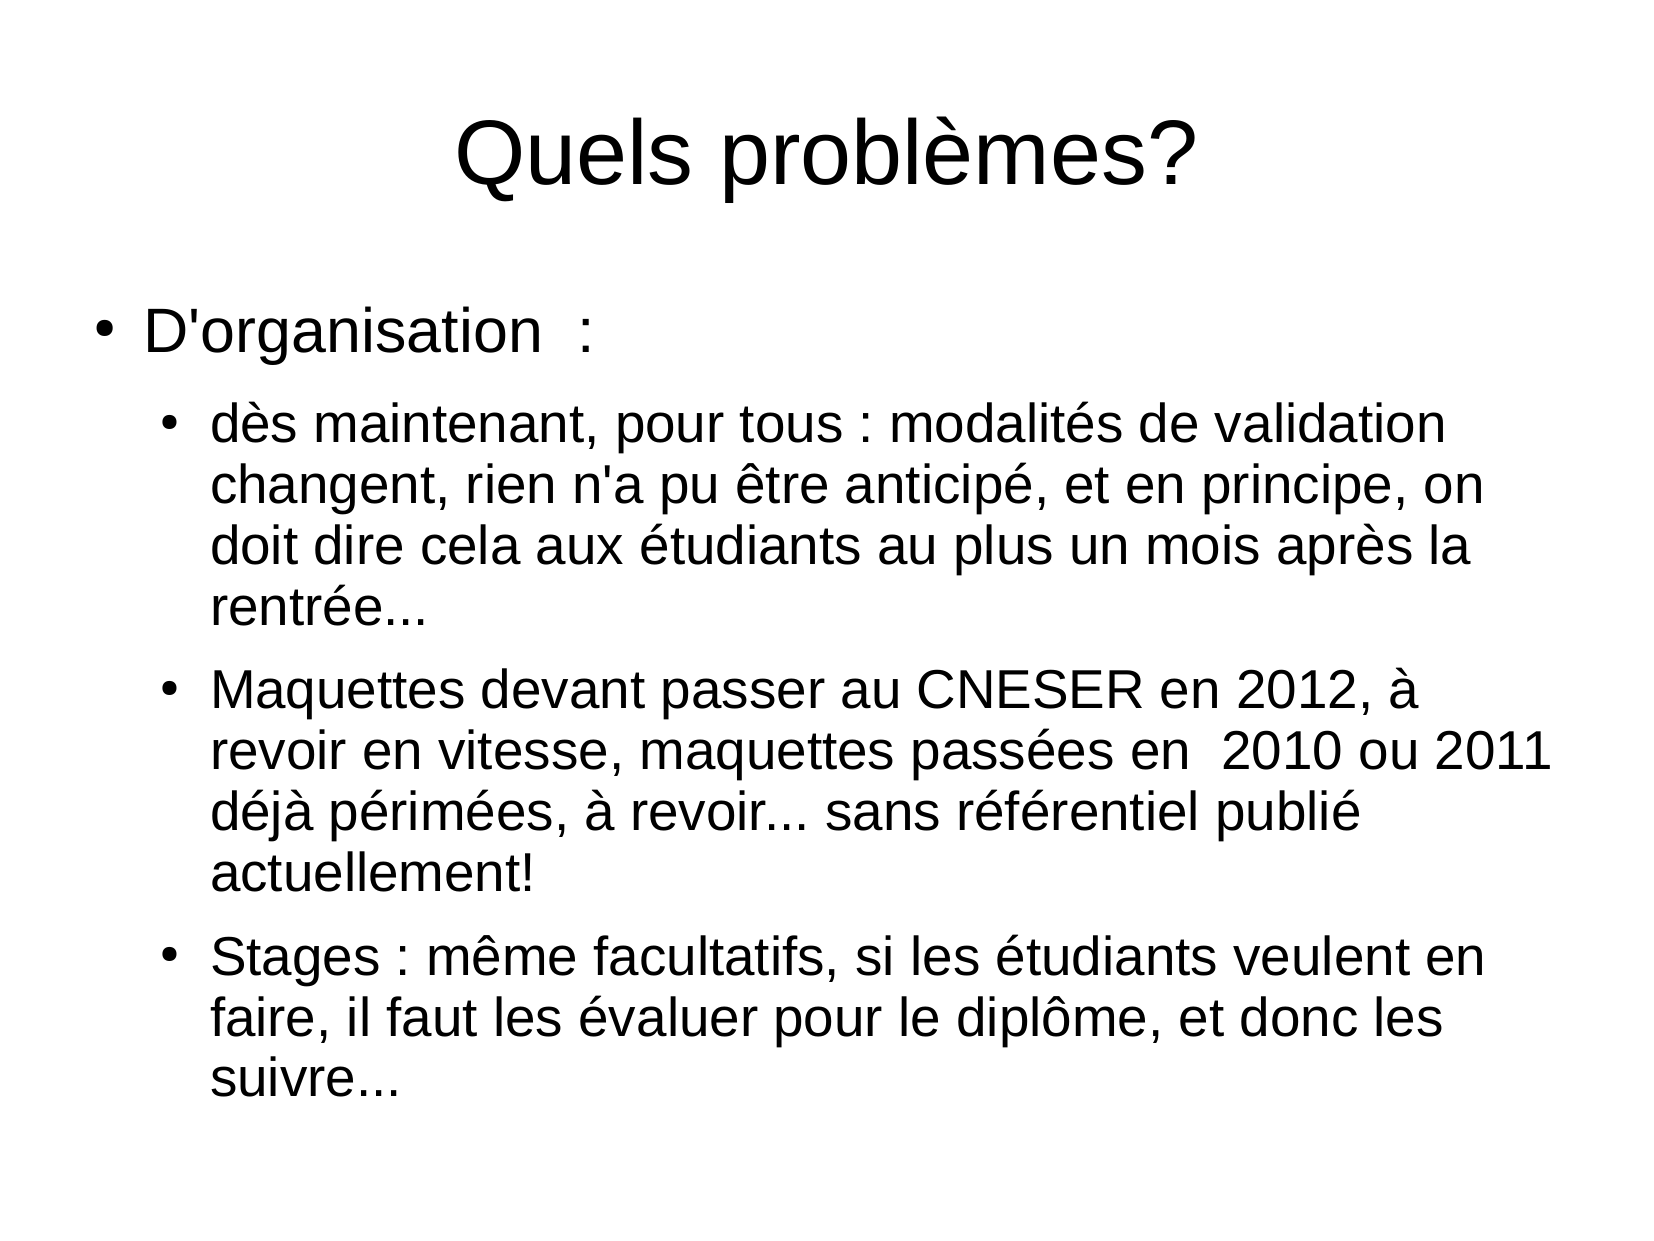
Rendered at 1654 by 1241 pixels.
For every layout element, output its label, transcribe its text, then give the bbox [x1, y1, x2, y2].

list D'organisation : dès maintenant, pour tous : modalités de validation changent, rien n'a pu être anticipé, et en principe, on doit dire cela aux étudiants au plus un mois après la rentrée... Maquettes devant passer au CNESER en 2012, à revoir en vitesse, maquettes passées en 2010 ou 2011 déjà périmées, à revoir... sans référentiel publié actuellement! Stages : même facultatifs, si les étudiants veulent en faire, il faut les évaluer pour le diplôme, et donc les suivre... [76, 295, 1565, 1114]
title Quels problèmes? [82, 56, 1571, 250]
